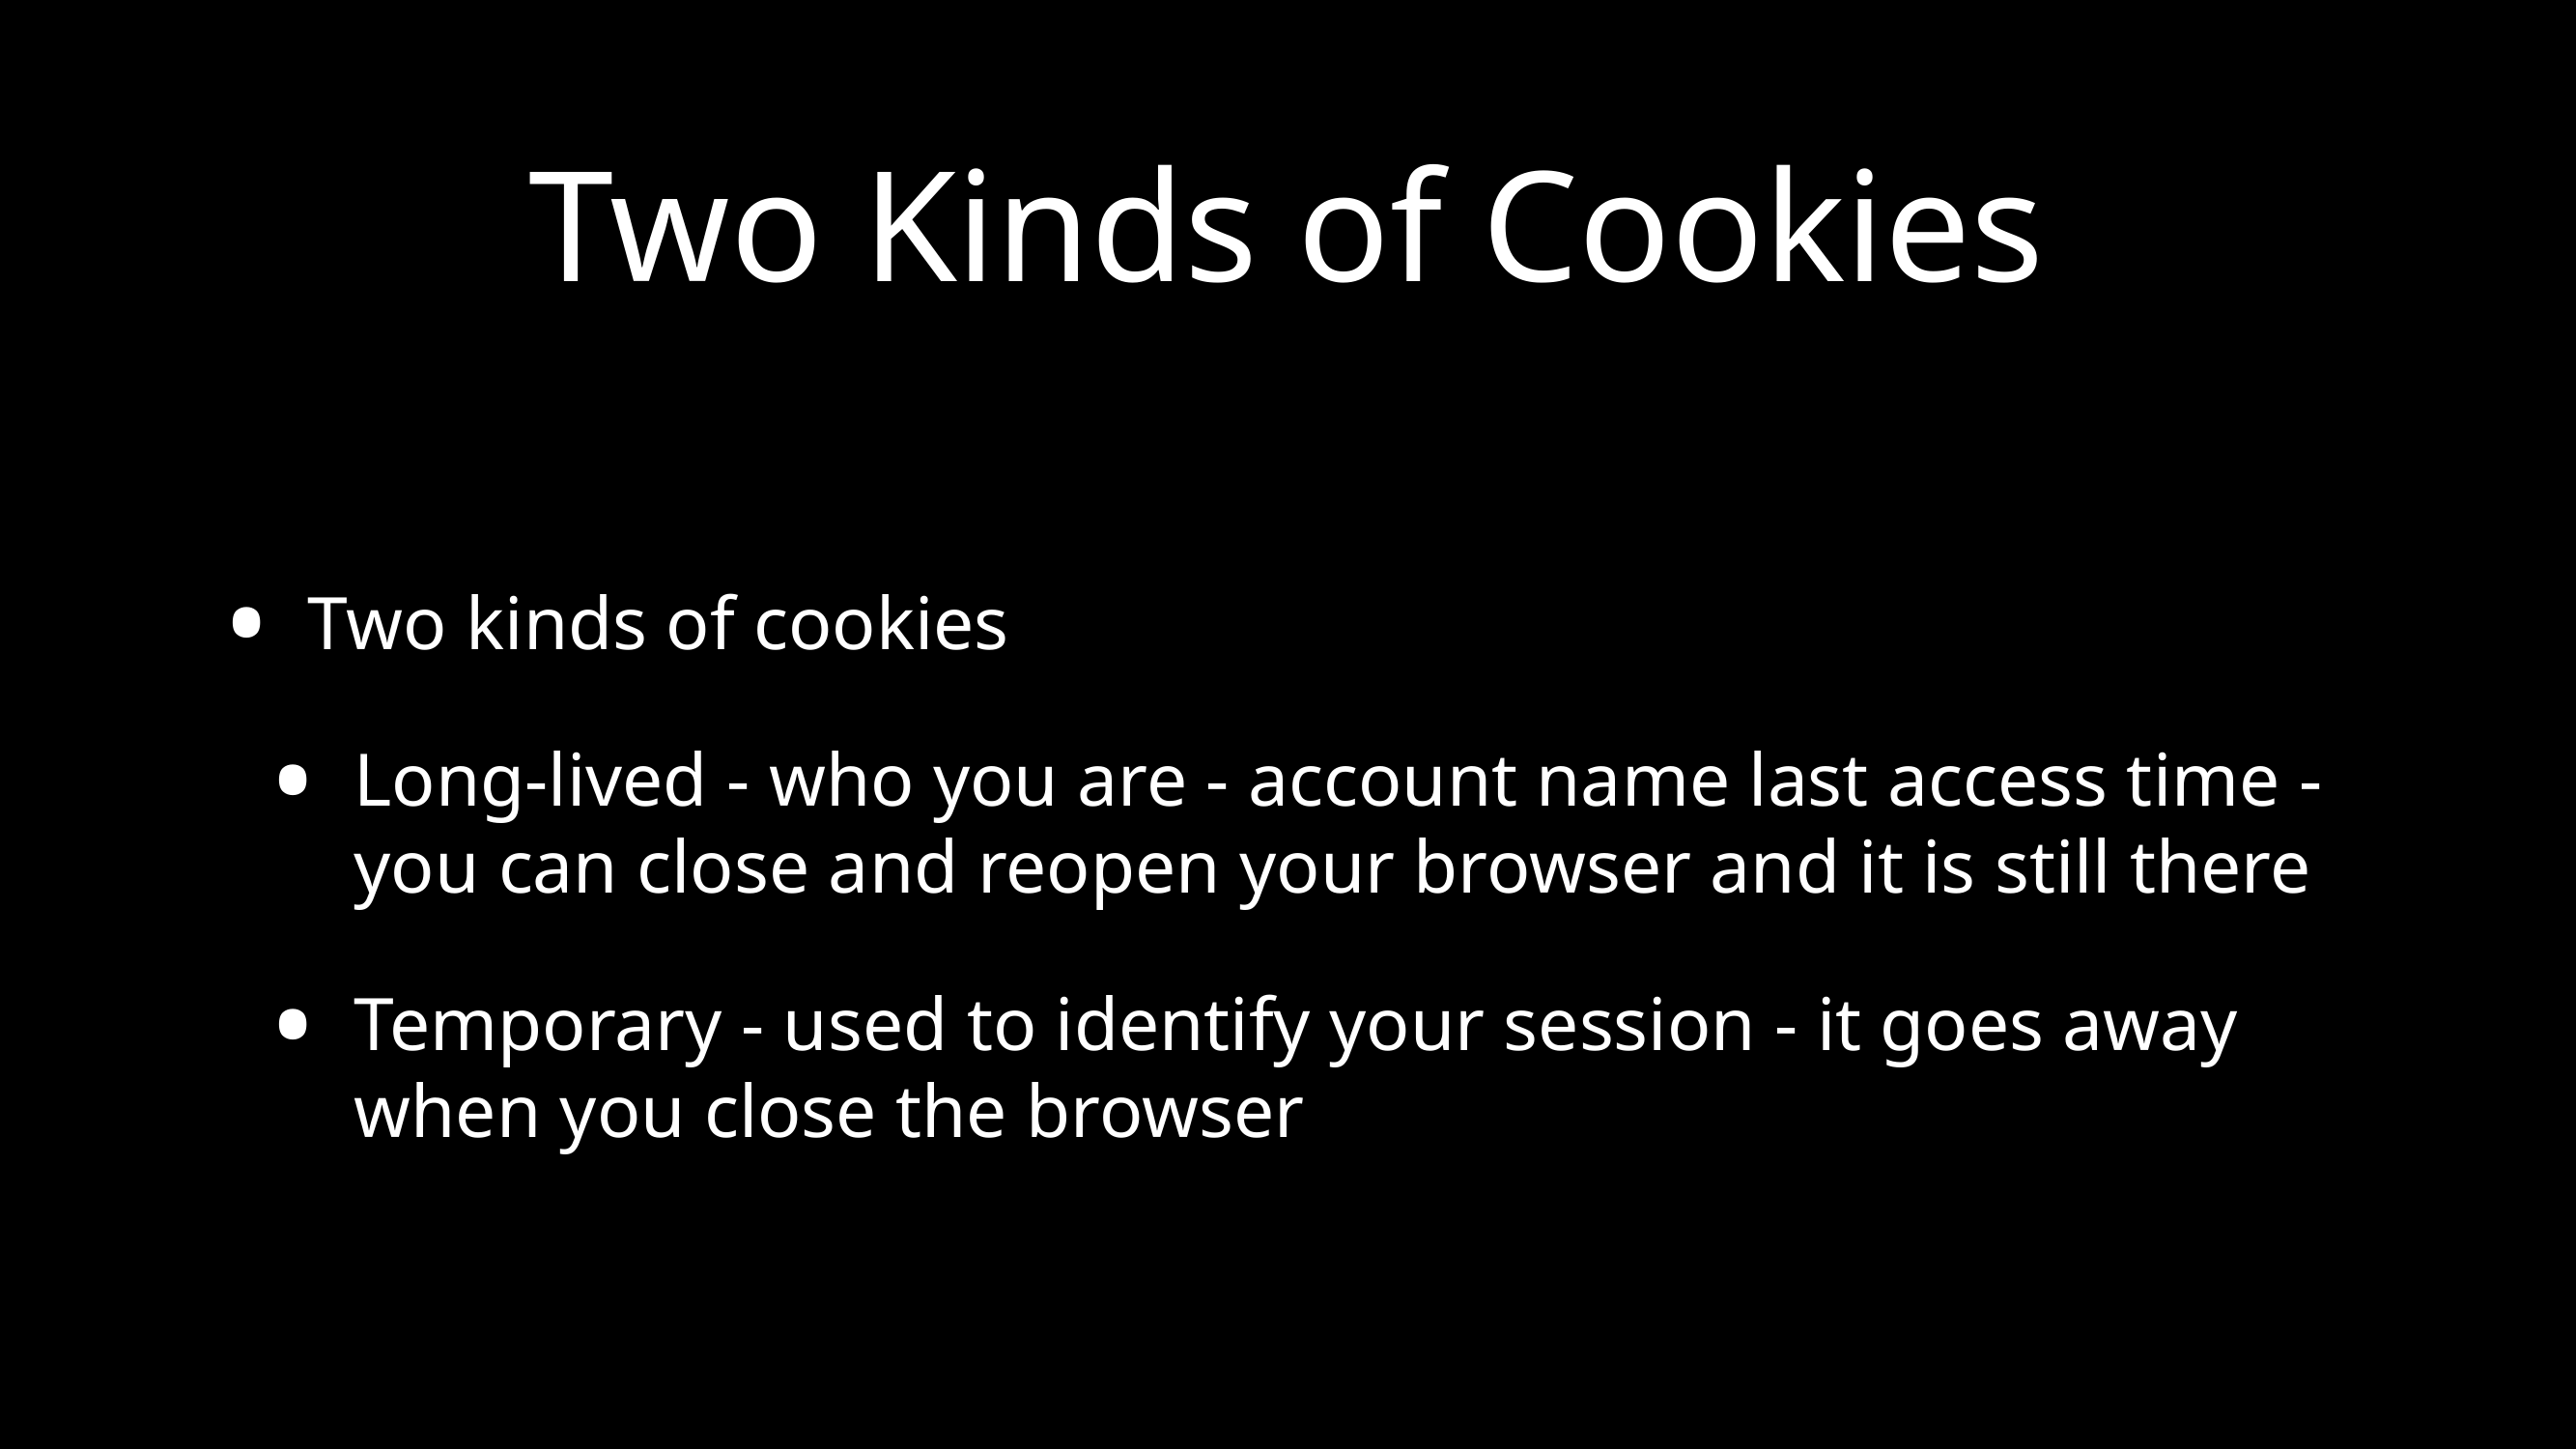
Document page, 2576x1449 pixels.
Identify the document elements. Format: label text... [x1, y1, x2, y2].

list Two kinds of cookies Long-lived - who you are - account name last access time - you can close and reopen your browser and it is still there Temporary - used to identify your session - it goes away when you close the browser [183, 412, 2392, 1317]
title Two Kinds of Cookies [183, 38, 2392, 403]
